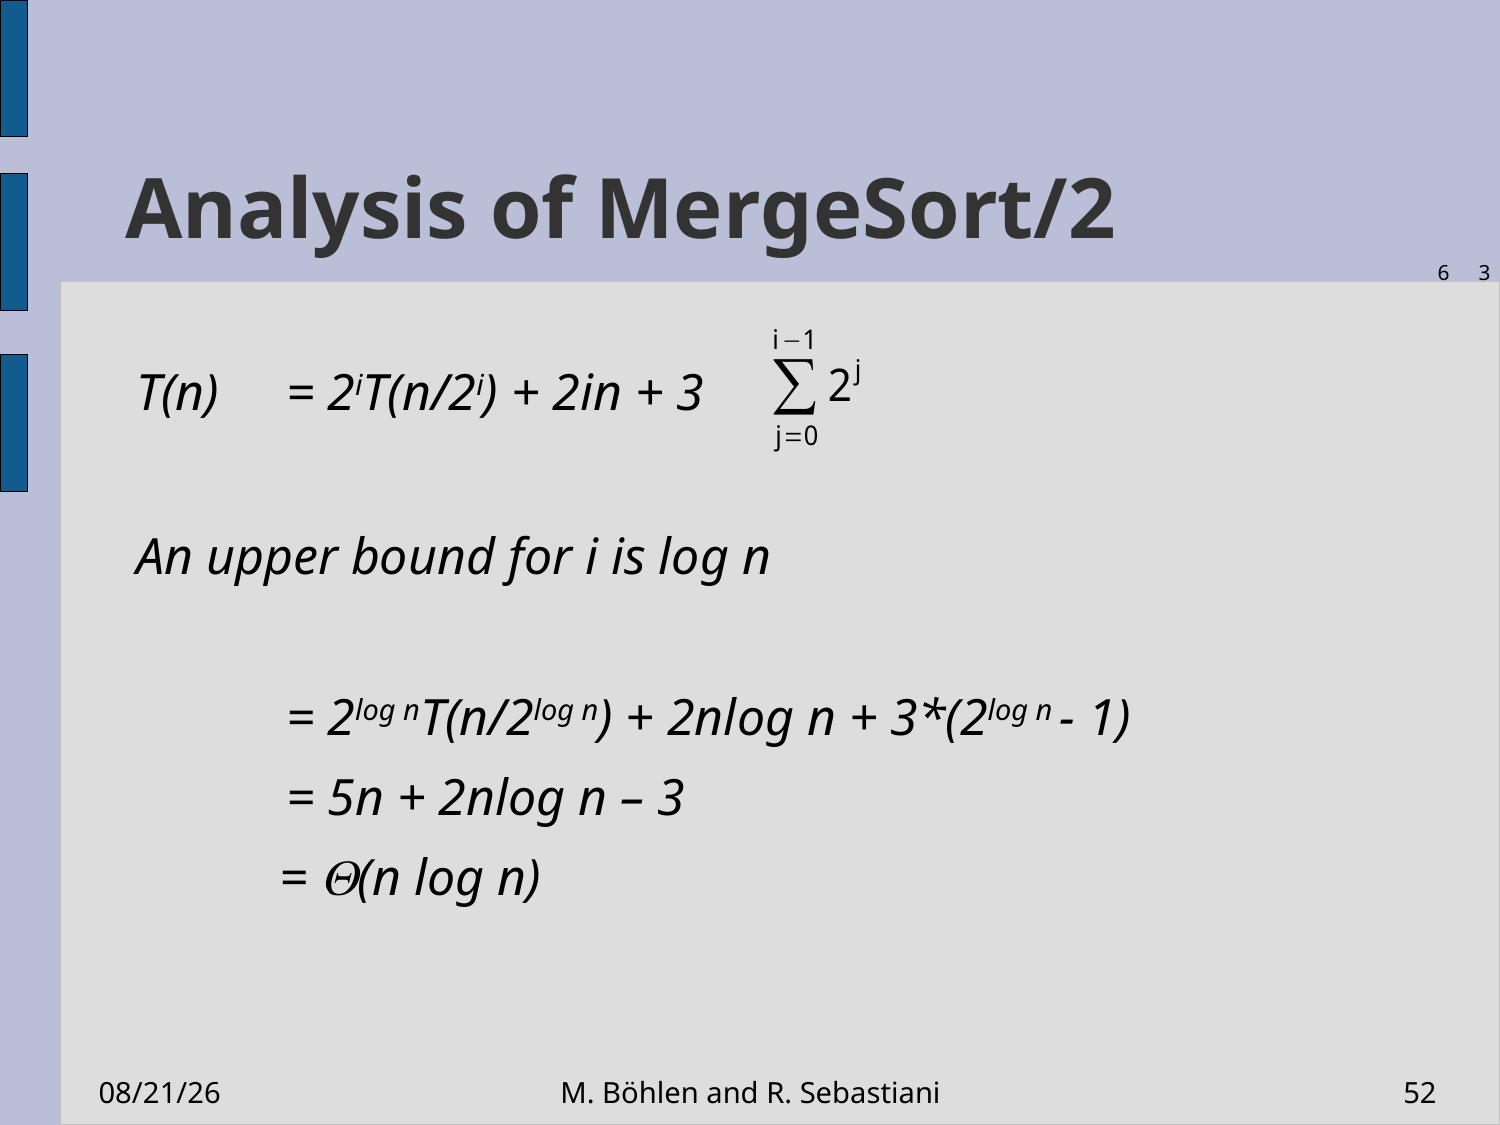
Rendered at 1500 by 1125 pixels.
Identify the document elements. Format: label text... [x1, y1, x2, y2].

text_box T(n) = 2iT(n/2i) + 2in + 3 An upper bound for i is log n = 2log nT(n/2log n) + 2nlog n + 3*(2log n - 1) = 5n + 2nlog n – 3 = Q(n log n) [121, 349, 1382, 876]
title Analysis of MergeSort/2 [110, 67, 1392, 271]
chart [764, 322, 868, 452]
text_box 3 [1478, 261, 1491, 287]
text_box 6 [1437, 261, 1450, 287]
